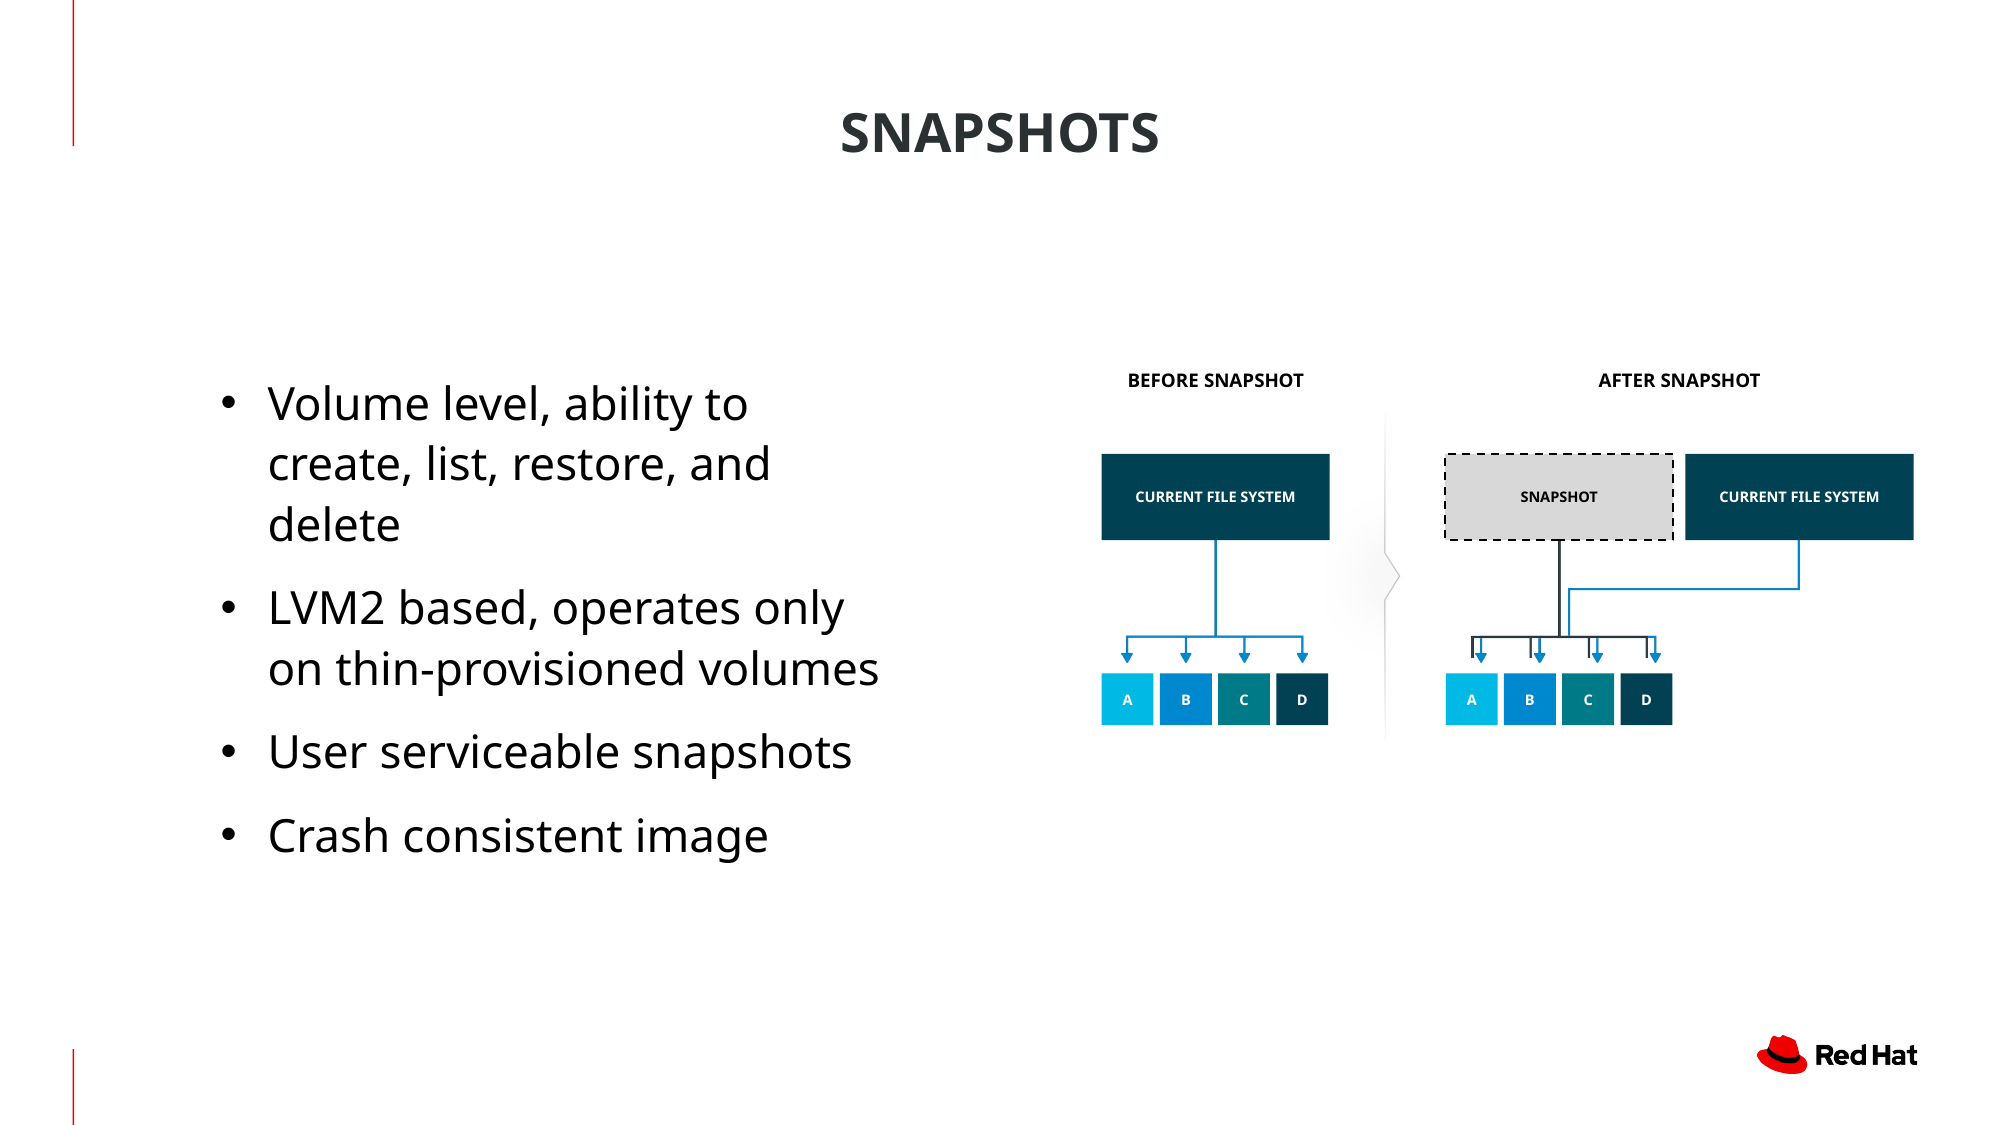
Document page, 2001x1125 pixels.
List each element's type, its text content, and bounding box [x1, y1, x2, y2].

text_box A [1101, 673, 1154, 726]
text_box AFTER SNAPSHOT [1523, 354, 1835, 406]
text_box BEFORE SNAPSHOT [1060, 354, 1372, 406]
text_box SNAPSHOT [1445, 453, 1674, 540]
text_box D [1276, 673, 1329, 726]
picture [1121, 541, 1308, 663]
title Snapshots [288, 83, 1714, 243]
text_box C [1562, 673, 1615, 726]
text_box B [1503, 673, 1556, 726]
picture [1757, 1035, 1918, 1074]
text_box C [1218, 673, 1270, 726]
text_box Volume level, ability to create, list, restore, and delete LVM2 based, operates only on thin-provisioned volumes User serviceable snapshots Crash consistent image [205, 354, 913, 794]
text_box B [1159, 673, 1212, 726]
text_box CURRENT FILE SYSTEM [1685, 453, 1914, 541]
text_box A [1445, 673, 1498, 726]
text_box D [1620, 673, 1673, 726]
text_box CURRENT FILE SYSTEM [1101, 453, 1330, 541]
picture [1318, 364, 1800, 804]
